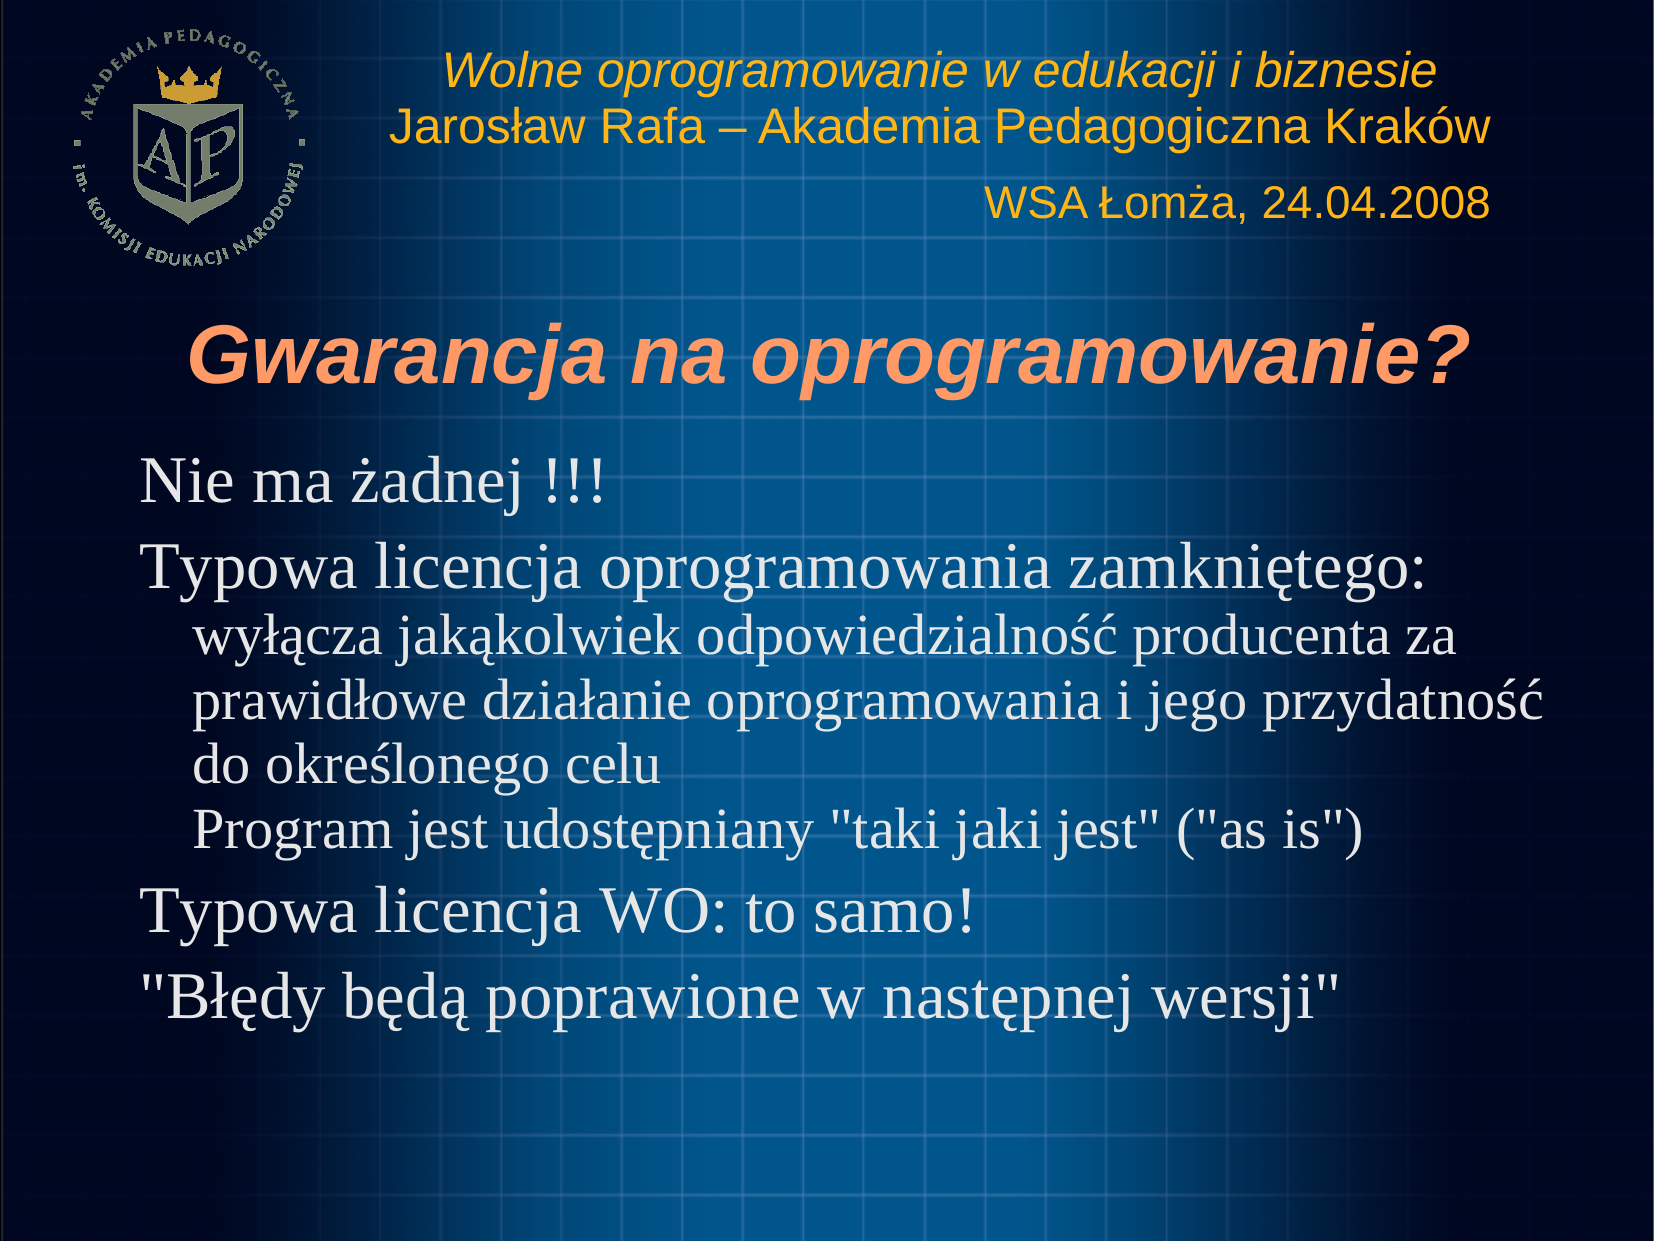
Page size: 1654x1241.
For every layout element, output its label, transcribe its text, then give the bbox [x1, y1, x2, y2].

list Nie ma żadnej !!! Typowa licencja oprogramowania zamkniętego: wyłącza jakąkolwiek odpowiedzialność producenta za prawidłowe działanie oprogramowania i jego przydatność do określonego celu Program jest udostępniany "taki jaki jest" ("as is") Typowa licencja WO: to samo! "Błędy będą poprawione w następnej wersji" [121, 442, 1561, 1118]
picture [0, 0, 1654, 1241]
title Gwarancja na oprogramowanie? [123, 302, 1536, 407]
